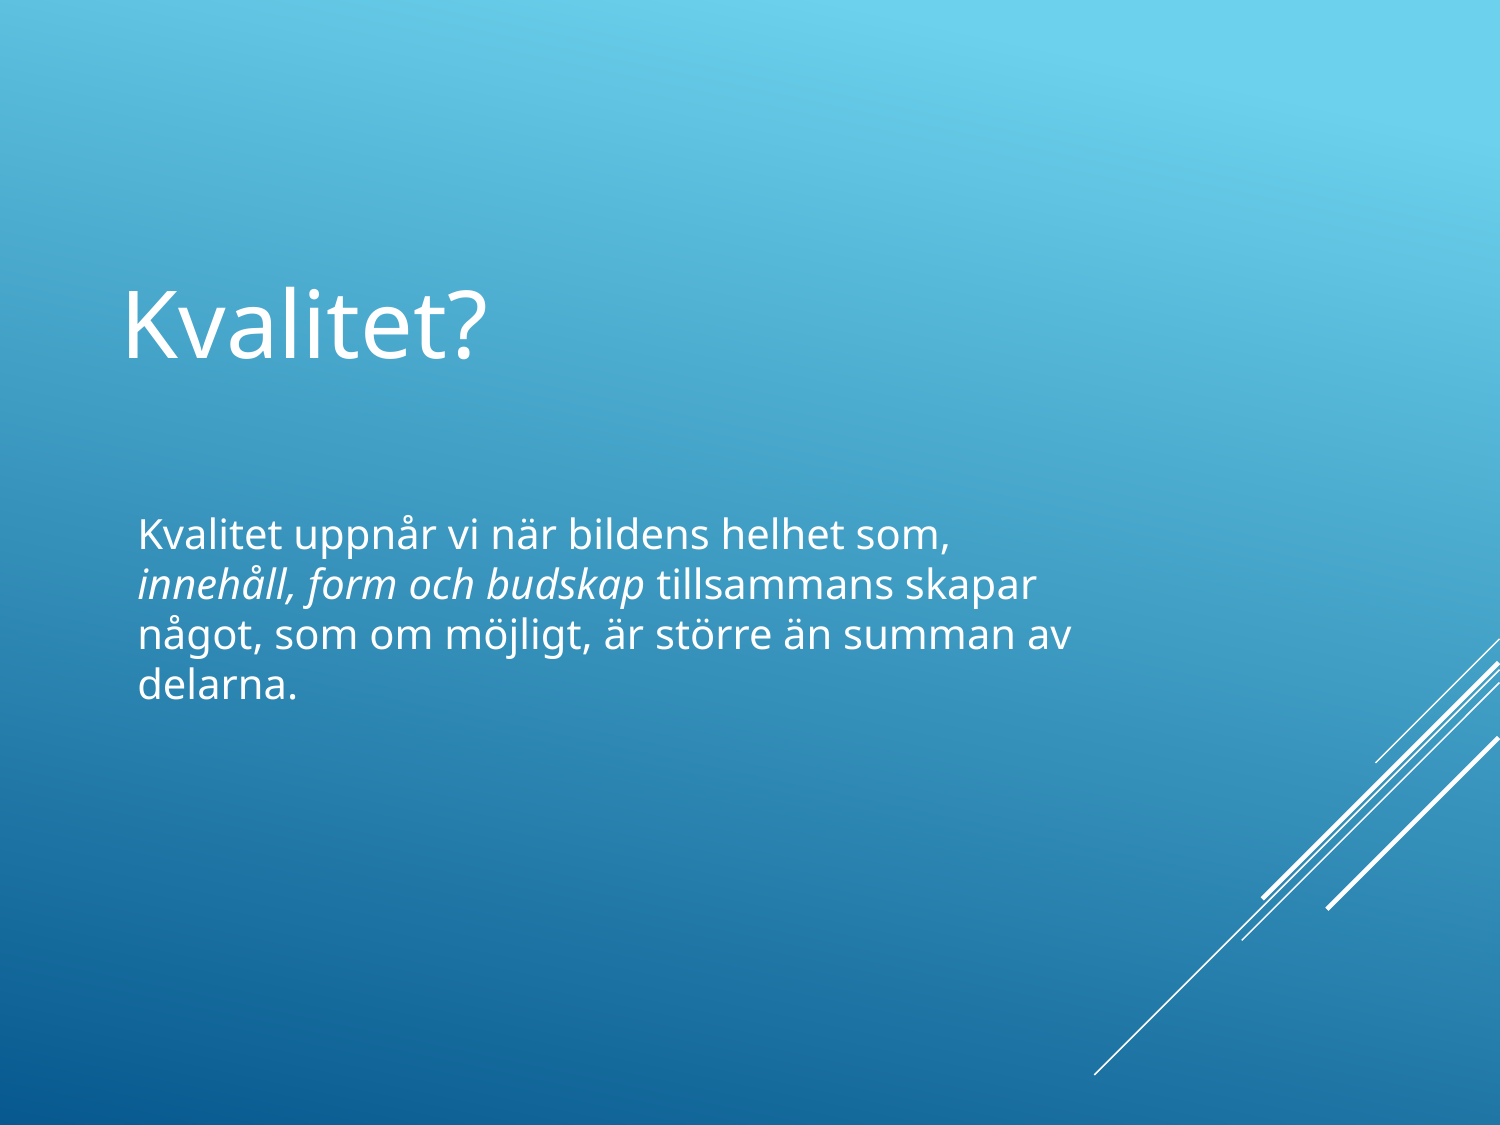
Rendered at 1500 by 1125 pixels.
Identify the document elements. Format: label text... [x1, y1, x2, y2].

text_box Kvalitet? [105, 257, 1151, 386]
text_box Kvalitet uppnår vi när bildens helhet som, innehåll, form och budskap tillsammans skapar något, som om möjligt, är större än summan av delarna. [122, 500, 1134, 766]
